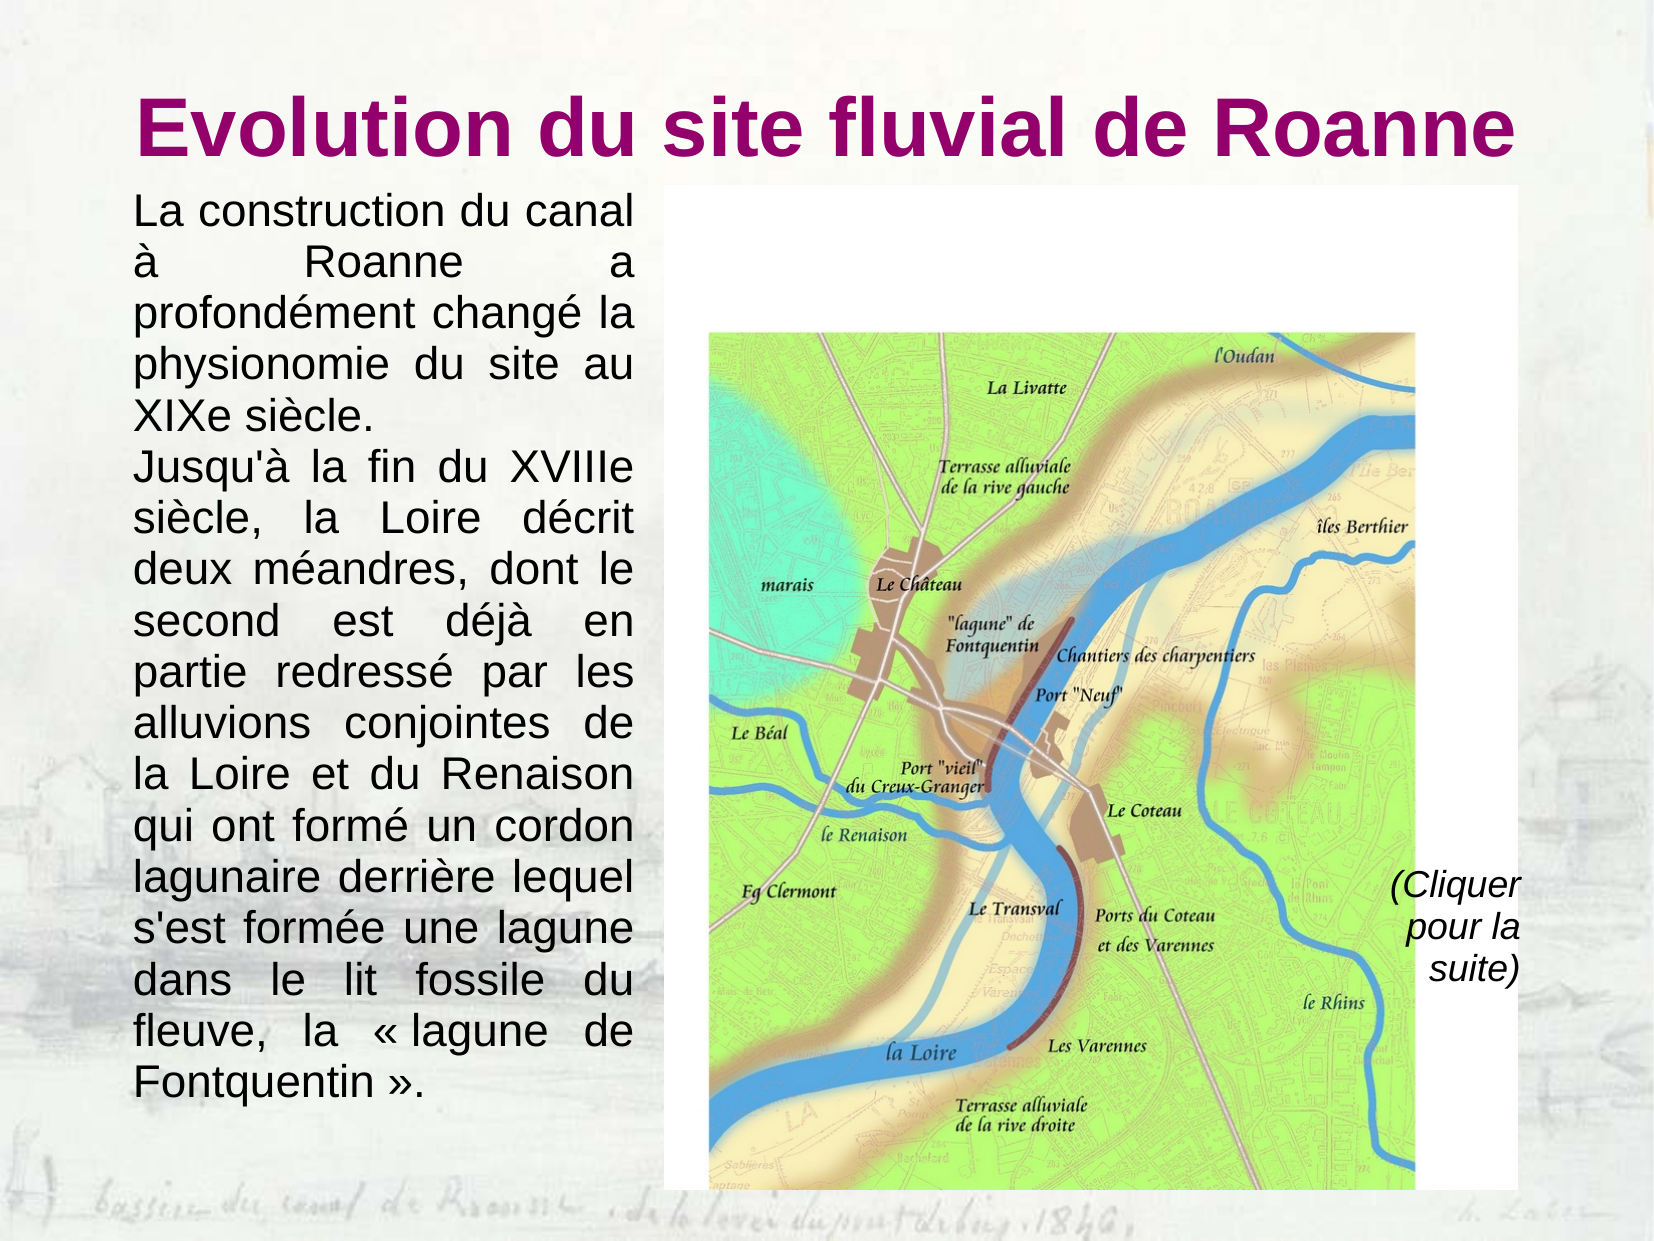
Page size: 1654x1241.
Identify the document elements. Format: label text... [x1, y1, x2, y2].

text_box (Cliquer pour la suite) [1328, 856, 1536, 997]
text_box La construction du canal à Roanne a profondément changé la physionomie du site au XIXe siècle. Jusqu'à la fin du XVIIIe siècle, la Loire décrit deux méandres, dont le second est déjà en partie redressé par les alluvions conjointes de la Loire et du Renaison qui ont formé un cordon lagunaire derrière lequel s'est formée une lagune dans le lit fossile du fleuve, la « lagune de Fontquentin ». [118, 177, 650, 1182]
title Evolution du site fluvial de Roanne [82, 49, 1571, 207]
picture [0, 0, 1654, 1241]
